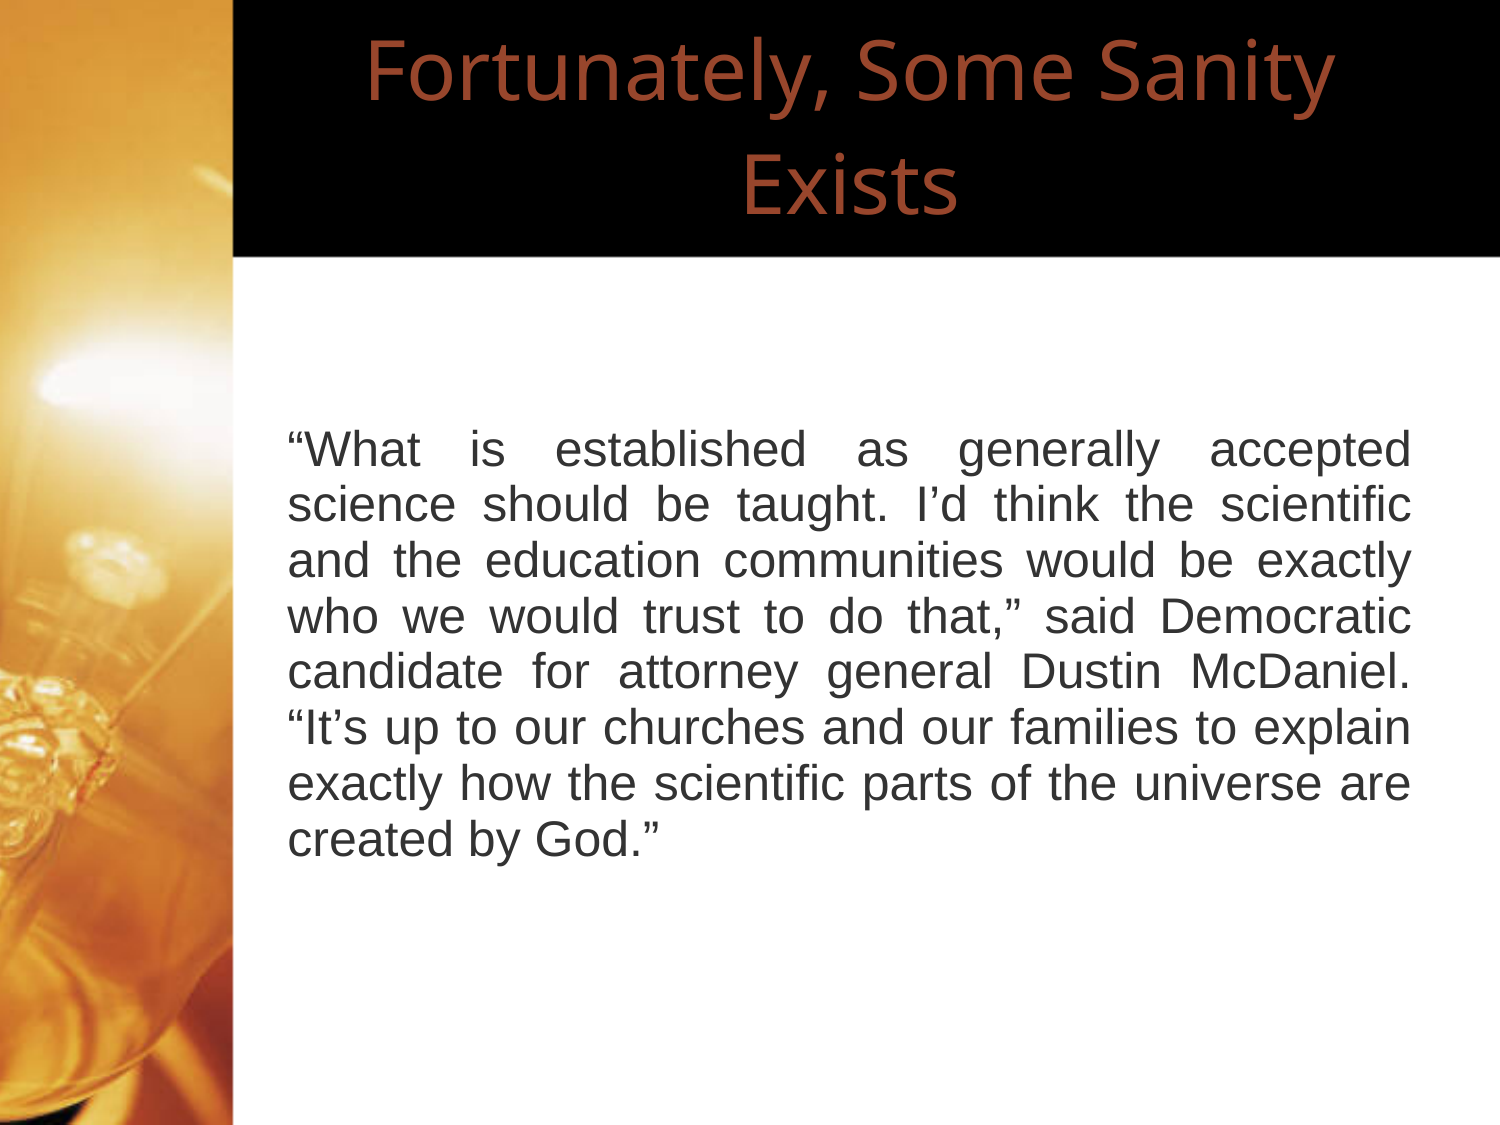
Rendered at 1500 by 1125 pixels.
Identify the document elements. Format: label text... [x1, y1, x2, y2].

picture [0, 0, 1500, 1125]
subtitle “What is established as generally accepted science should be taught. I’d think the scientific and the education communities would be exactly who we would trust to do that,” said Democratic candidate for attorney general Dustin McDaniel. “It’s up to our churches and our families to explain exactly how the scientific parts of the universe are created by God.” [287, 287, 1413, 1001]
title Fortunately, Some Sanity Exists [287, 7, 1413, 243]
